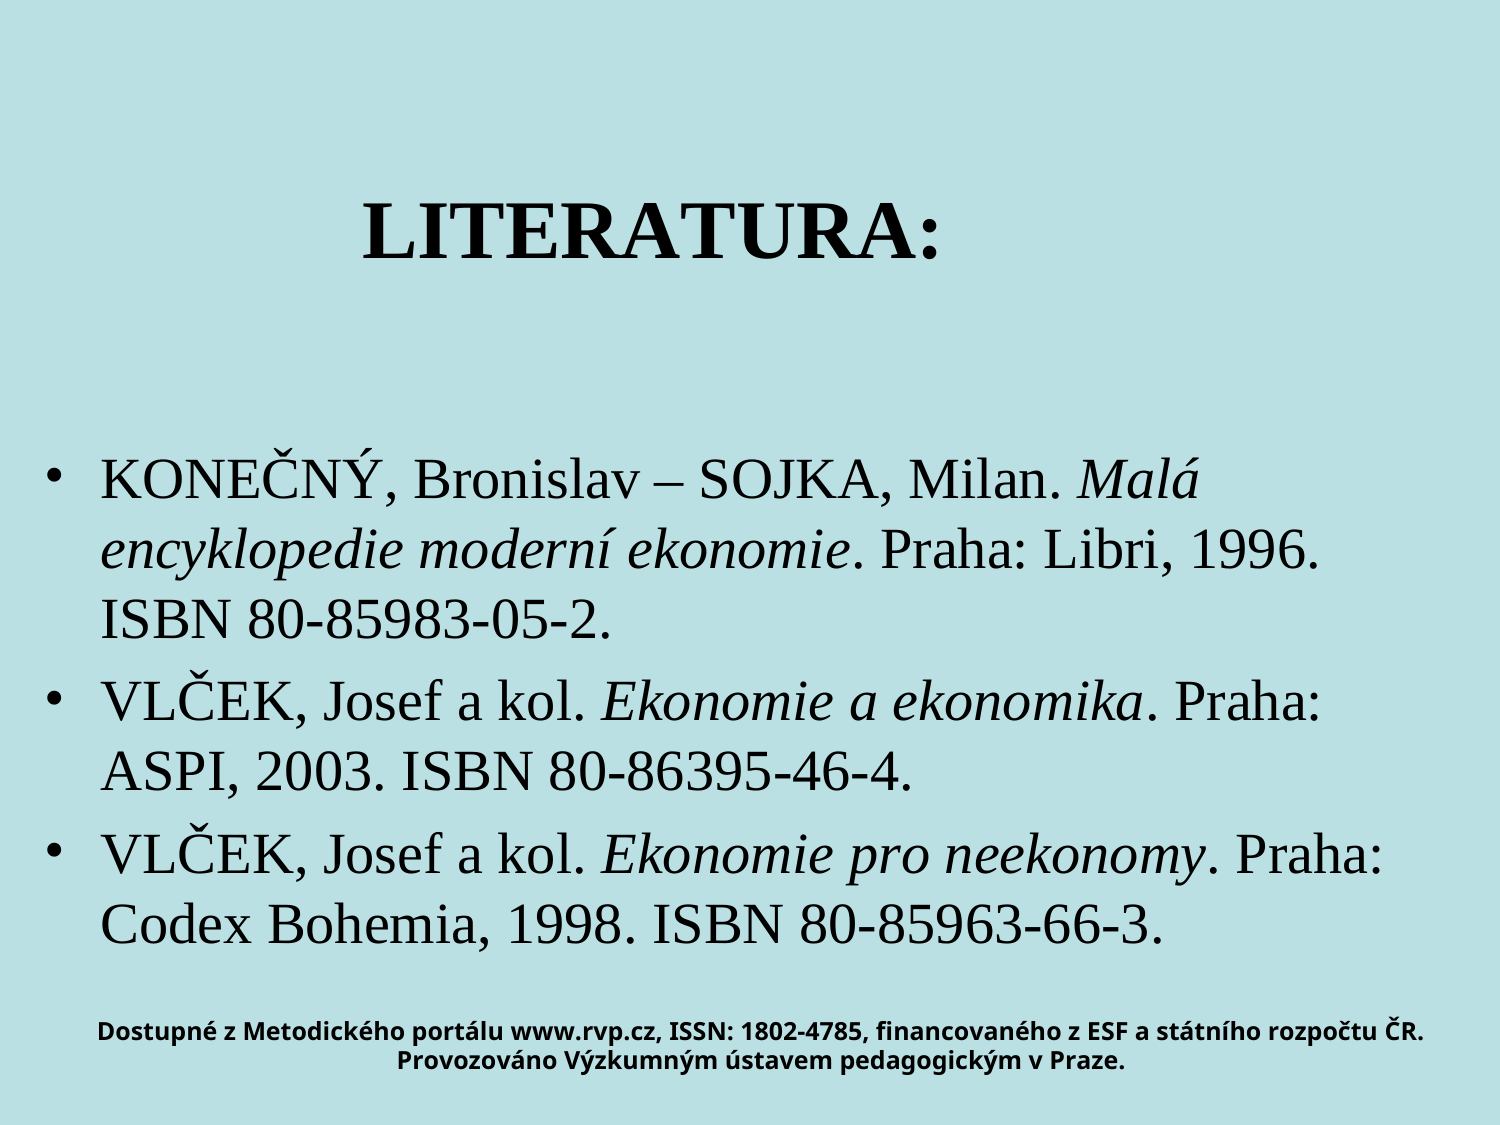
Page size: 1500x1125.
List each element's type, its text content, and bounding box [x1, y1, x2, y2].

title LITERATURA: [336, 42, 960, 284]
text_box Dostupné z Metodického portálu www.rvp.cz, ISSN: 1802-4785, financovaného z ESF a státního rozpočtu ČR. Provozováno Výzkumným ústavem pedagogickým v Praze. [58, 1007, 1465, 1083]
list KONEČNÝ, Bronislav – SOJKA, Milan. Malá encyklopedie moderní ekonomie. Praha: Libri, 1996. ISBN 80-85983-05-2. VLČEK, Josef a kol. Ekonomie a ekonomika. Praha: ASPI, 2003. ISBN 80-86395-46-4. VLČEK, Josef a kol. Ekonomie pro neekonomy. Praha: Codex Bohemia, 1998. ISBN 80-85963-66-3. [29, 350, 1471, 1095]
